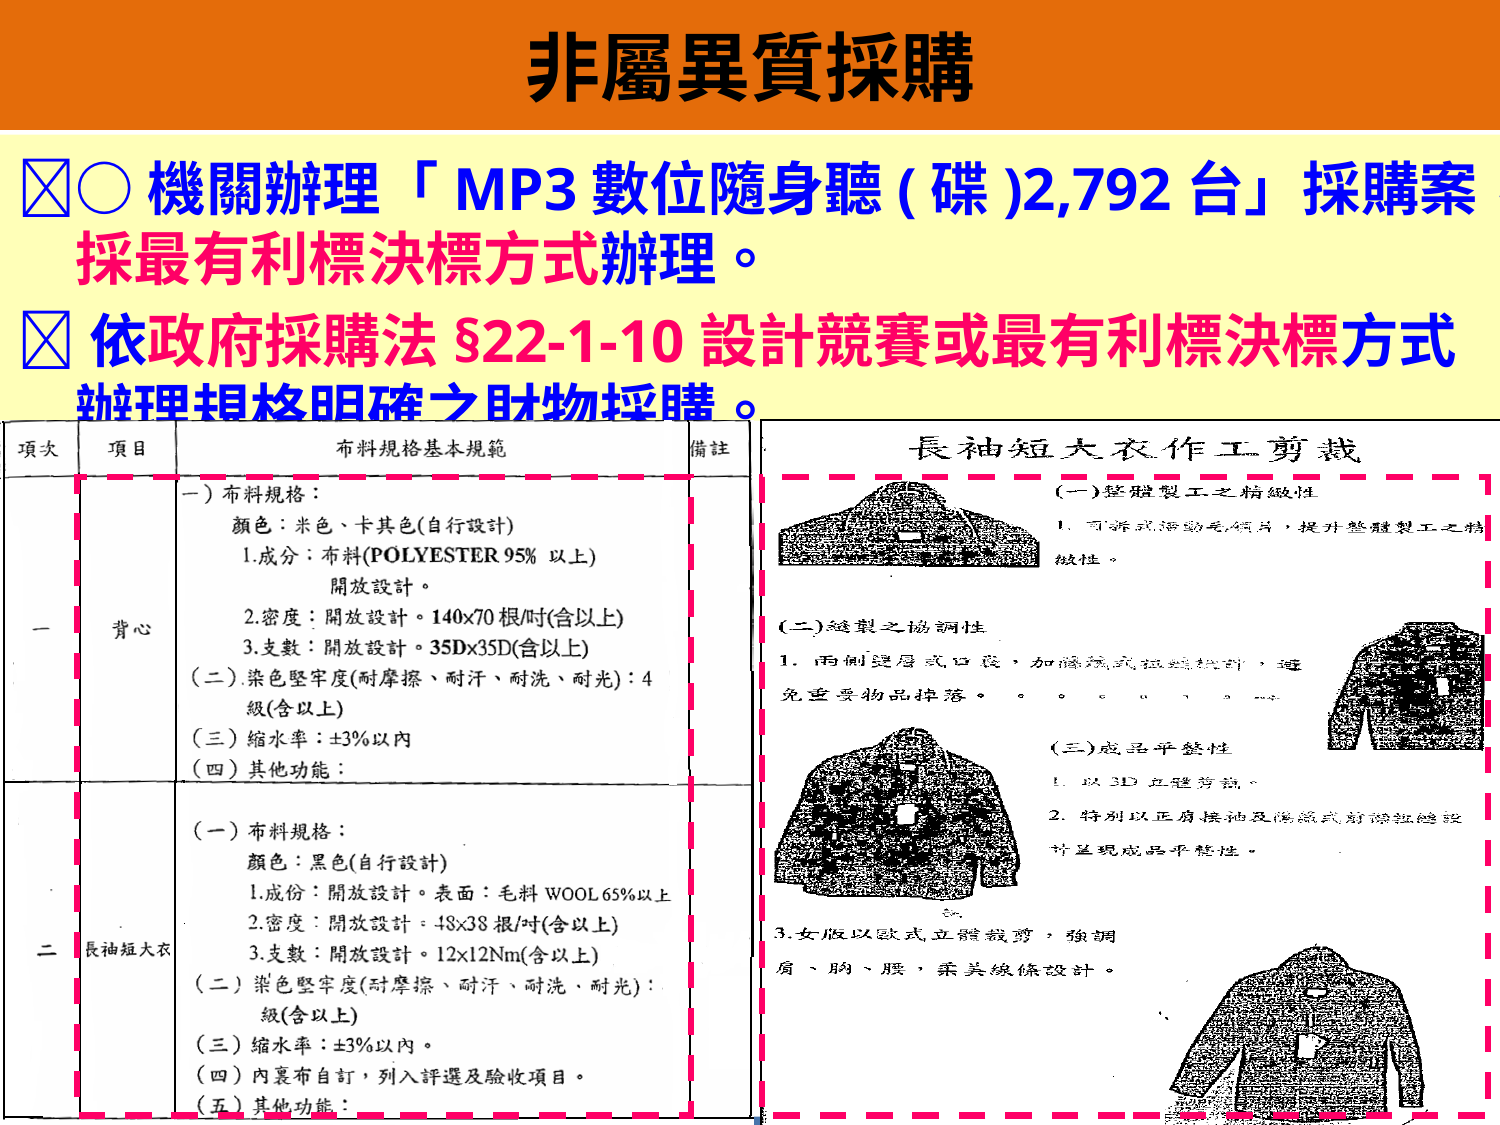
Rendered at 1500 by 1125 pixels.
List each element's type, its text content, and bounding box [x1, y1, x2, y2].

text_box [754, 1116, 760, 1125]
text_box 非屬異質採購 [0, 0, 1500, 130]
picture [0, 420, 754, 1125]
text_box ○機關辦理「MP3數位隨身聽(碟)2,792台」採購案，採最有利標決標方式辦理。 依政府採購法§22-1-10設計競賽或最有利標決標方式辦理規格明確之財物採購。 [0, 134, 1500, 421]
picture [761, 420, 1500, 1125]
